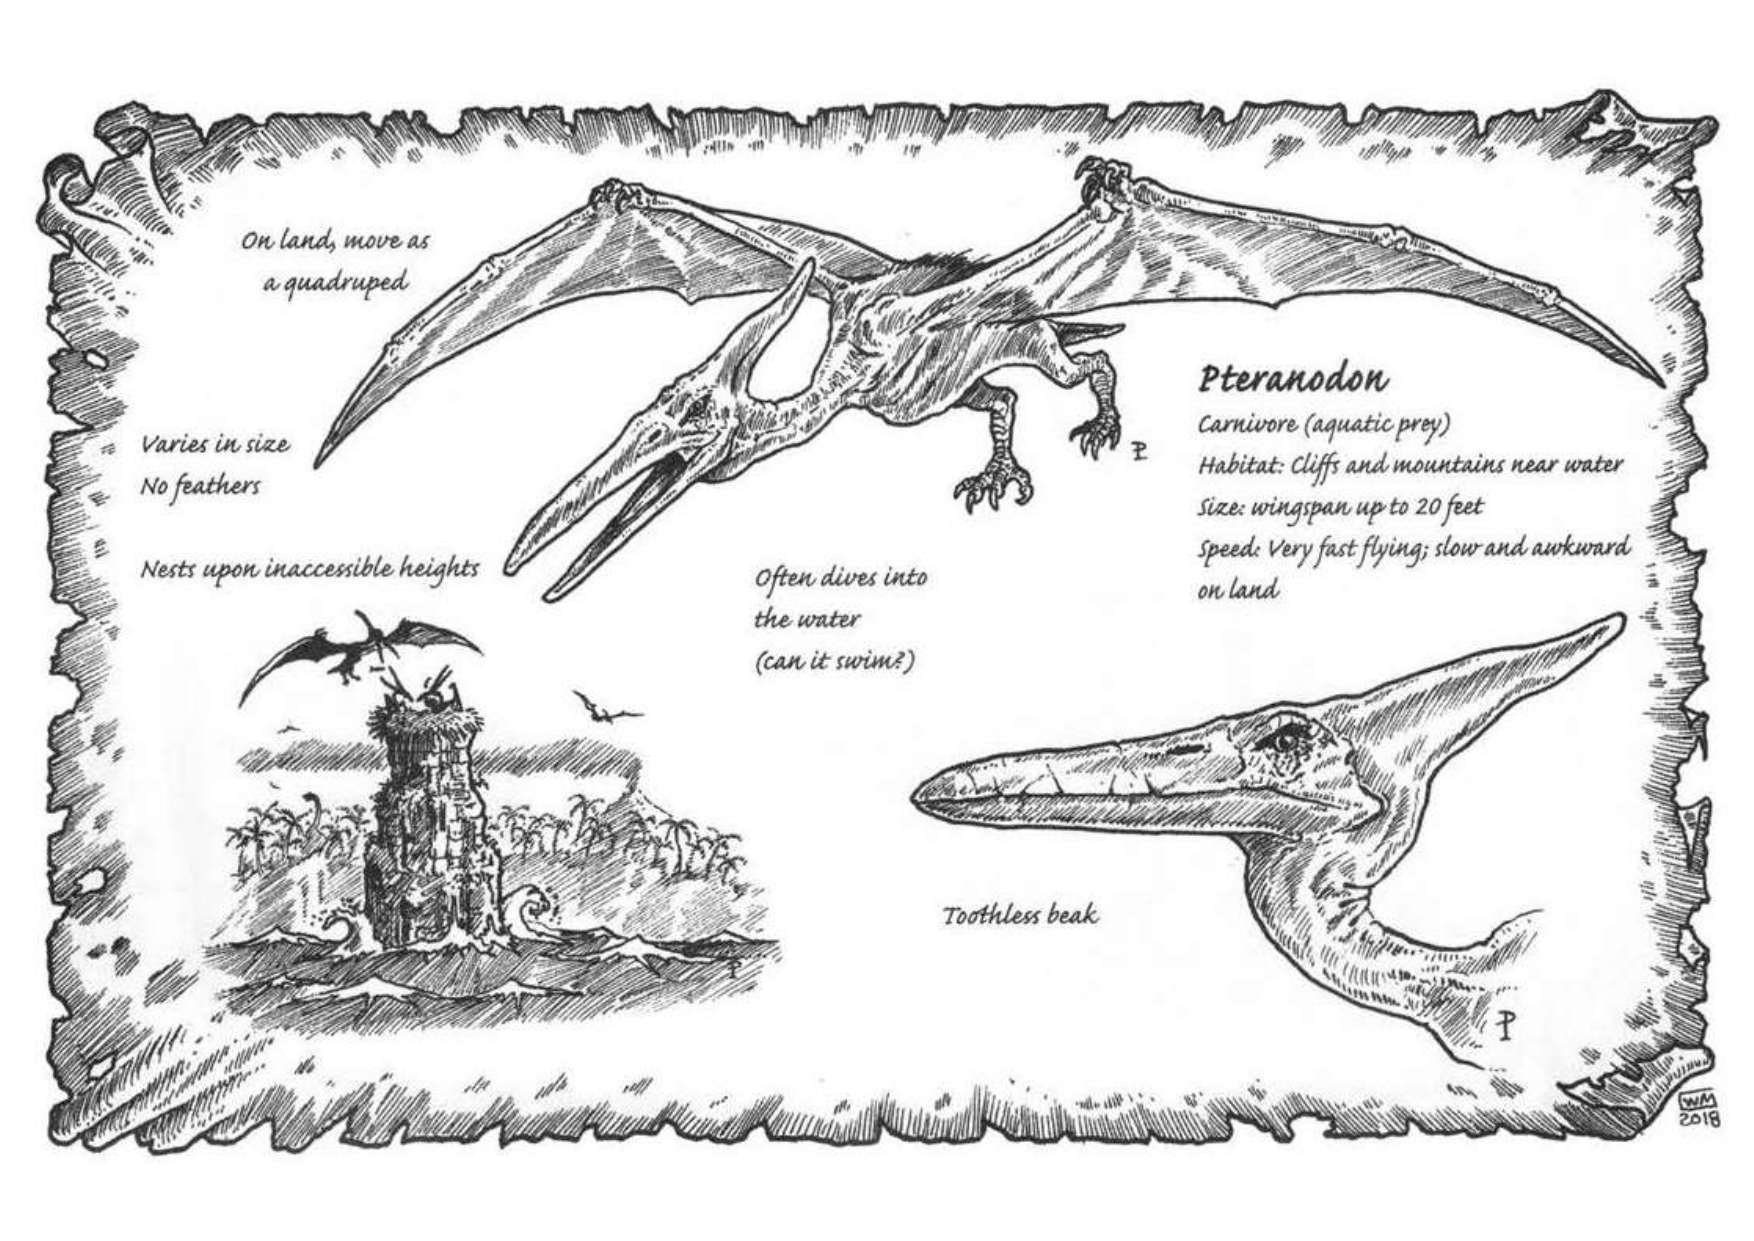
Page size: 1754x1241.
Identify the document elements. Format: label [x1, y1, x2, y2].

picture [22, 76, 1732, 1164]
